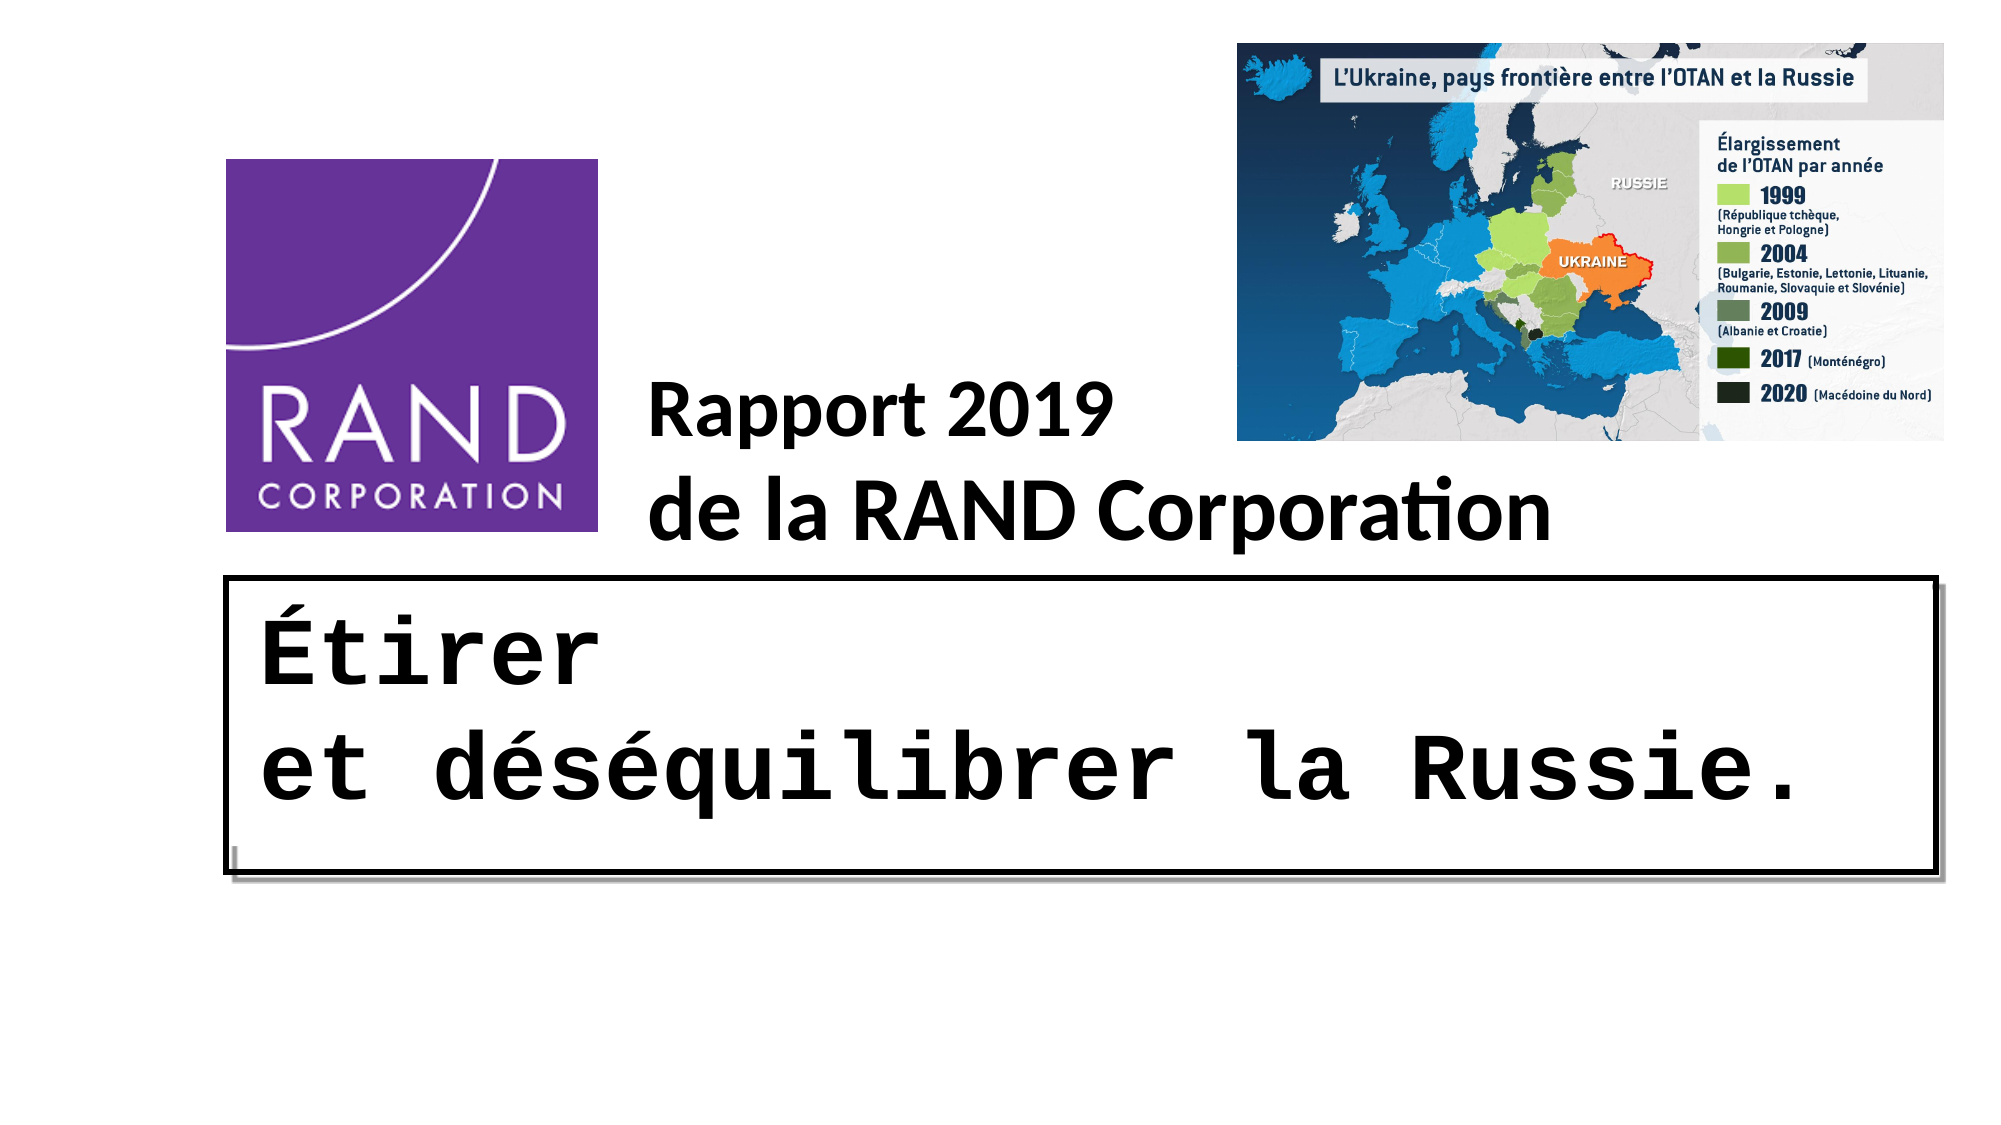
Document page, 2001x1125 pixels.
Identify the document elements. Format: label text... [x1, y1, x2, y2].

text_box de la RAND Corporation [632, 427, 1816, 567]
picture [226, 159, 598, 532]
text_box Rapport 2019 [632, 345, 1136, 461]
text_box Étirer et déséquilibrer la Russie. [229, 581, 1933, 847]
picture [1237, 43, 1944, 441]
